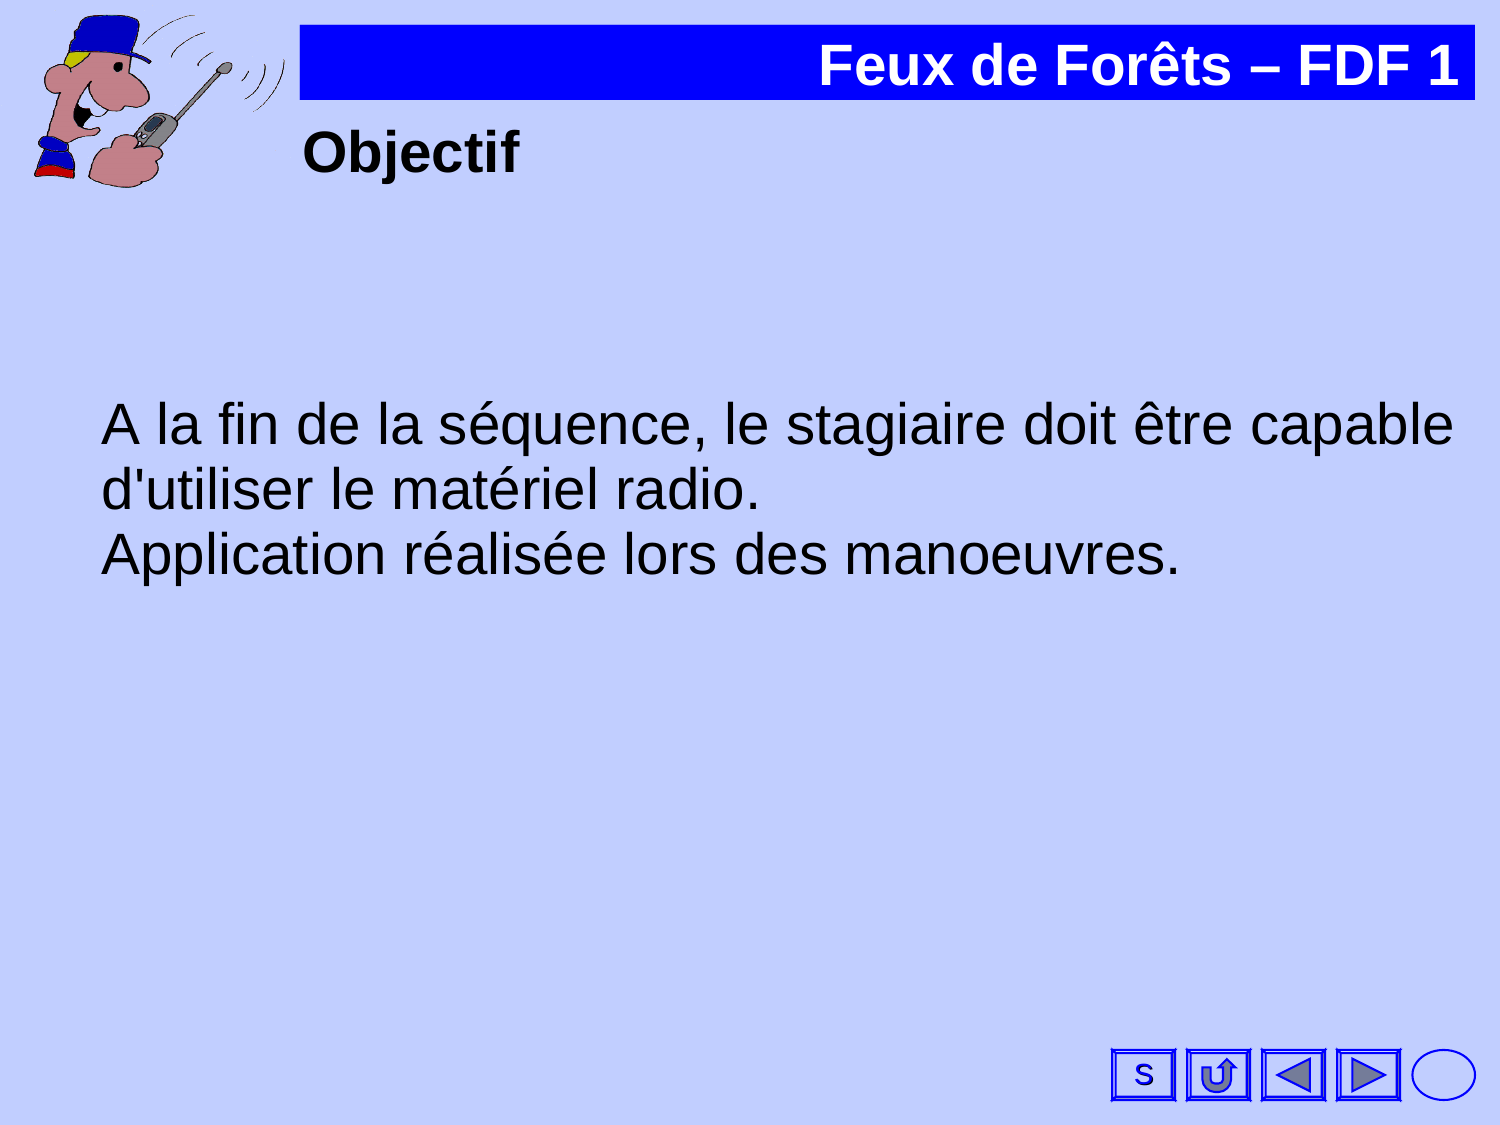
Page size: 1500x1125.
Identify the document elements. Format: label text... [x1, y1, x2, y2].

picture [0, 0, 296, 207]
text_box A la fin de la séquence, le stagiaire doit être capable d'utiliser le matériel radio. Application réalisée lors des manoeuvres. [86, 383, 1488, 595]
text_box [1412, 1049, 1476, 1101]
text_box Feux de Forêts – FDF 1 [299, 24, 1475, 100]
text_box Objectif [296, 112, 600, 193]
